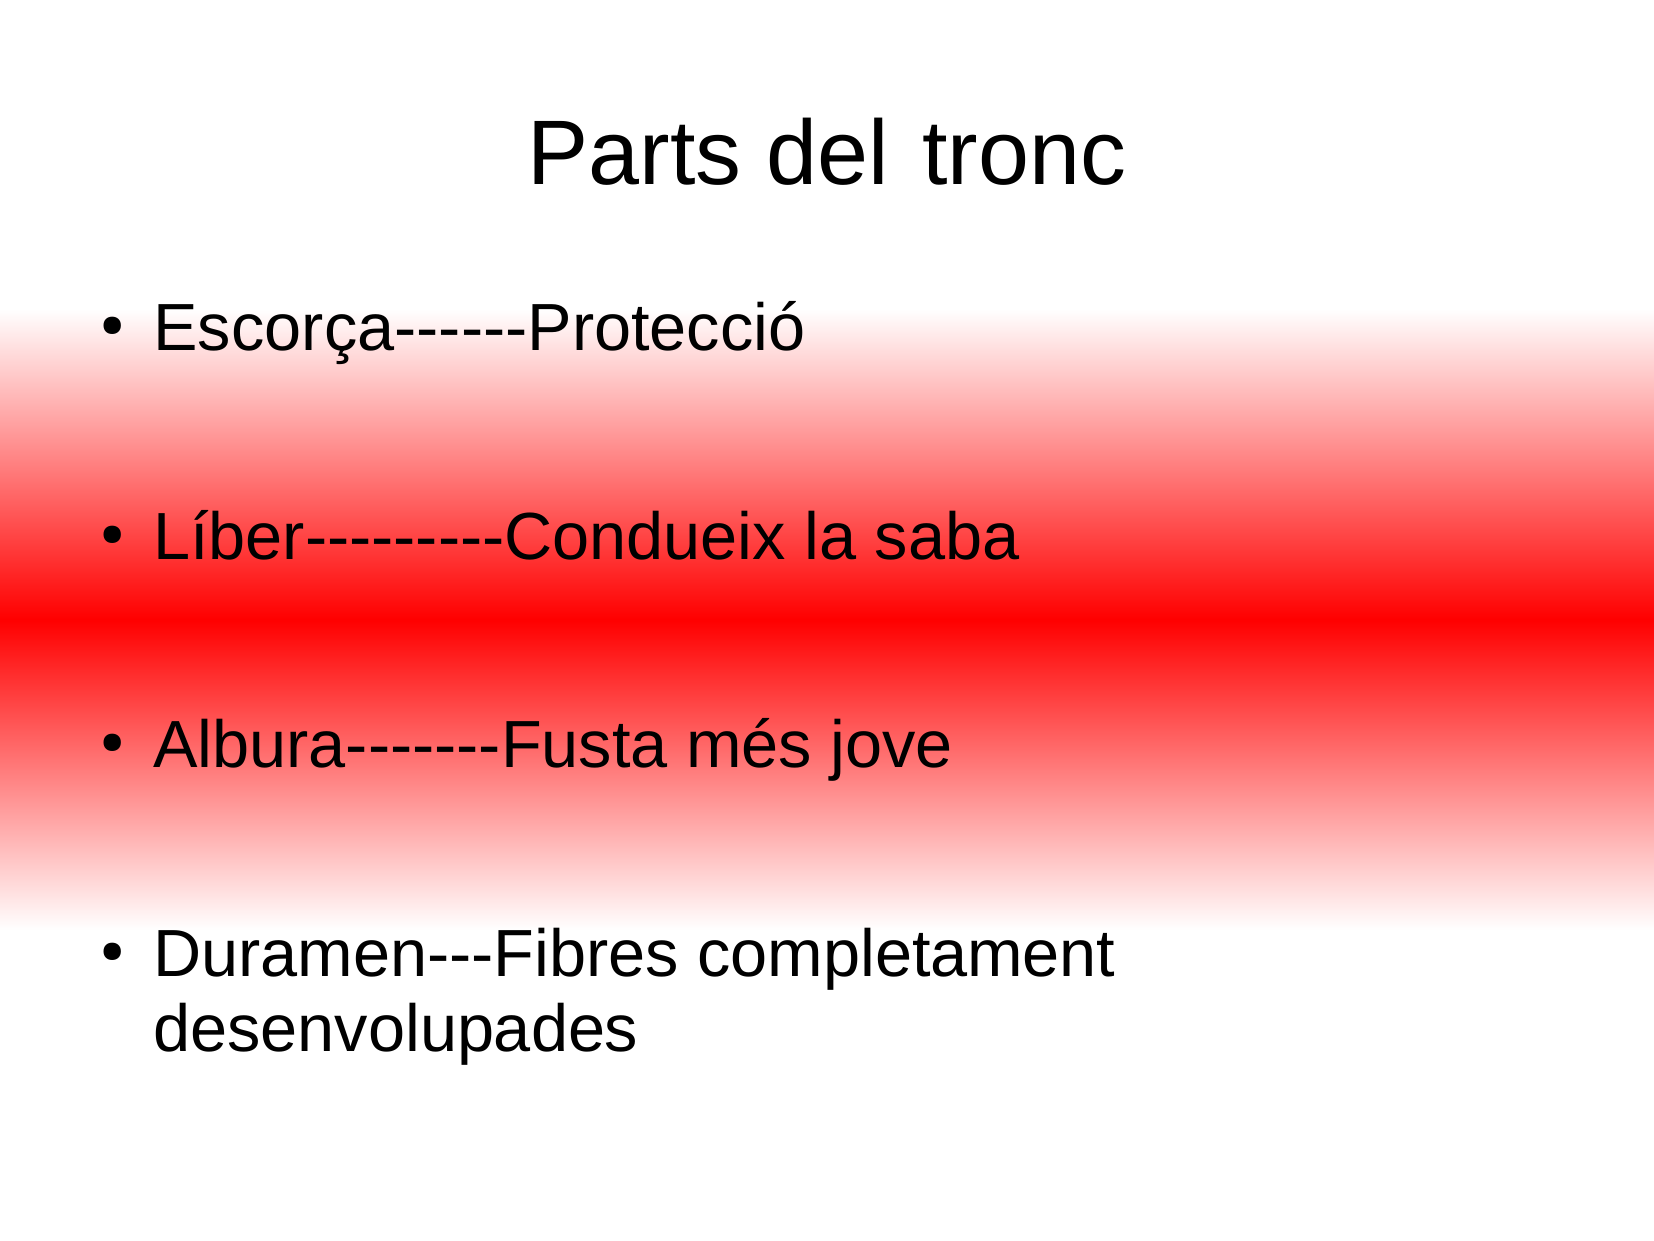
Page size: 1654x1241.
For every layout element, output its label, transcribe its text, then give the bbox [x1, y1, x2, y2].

title Parts del tronc [82, 56, 1571, 250]
list Escorça------Protecció Líber---------Condueix la saba Albura-------Fusta més jove Duramen---Fibres completament desenvolupades [82, 290, 1571, 1109]
